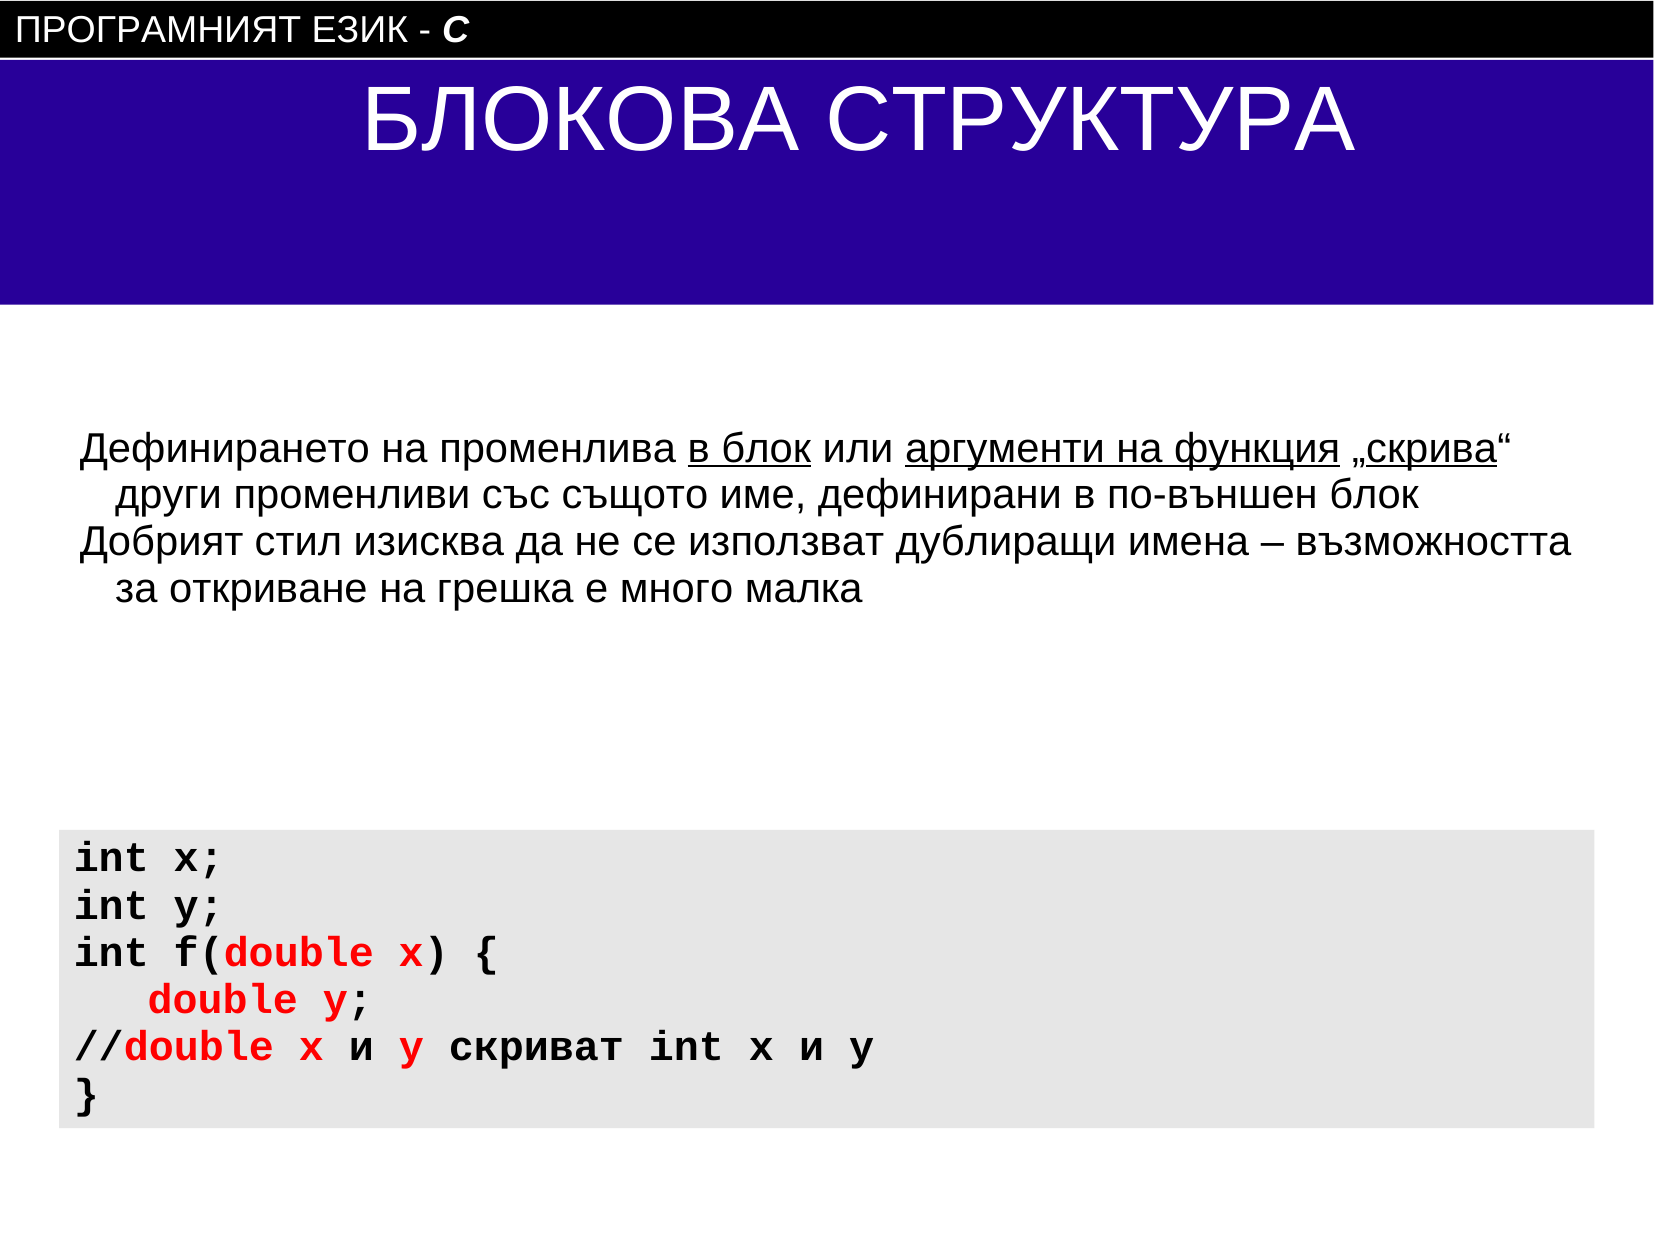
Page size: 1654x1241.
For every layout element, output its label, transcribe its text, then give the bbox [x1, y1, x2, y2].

text_box ПРОГРАМНИЯT ЕЗИК - С [0, 0, 1654, 58]
text_box БЛОКОВА СТРУКТУРА [0, 59, 1654, 305]
text_box int x; int y; int f(double x) { double y; //double x и y скриват int x и y } [59, 829, 1595, 1129]
text_box Дефинирането на променлива в блок или аргументи на функция „скрива“ други променливи със същото име, дефинирани в по-външен блок Добрият стил изисква да не се използват дублиращи имена – възможността за откриване на грешка е много малка [29, 417, 1625, 619]
